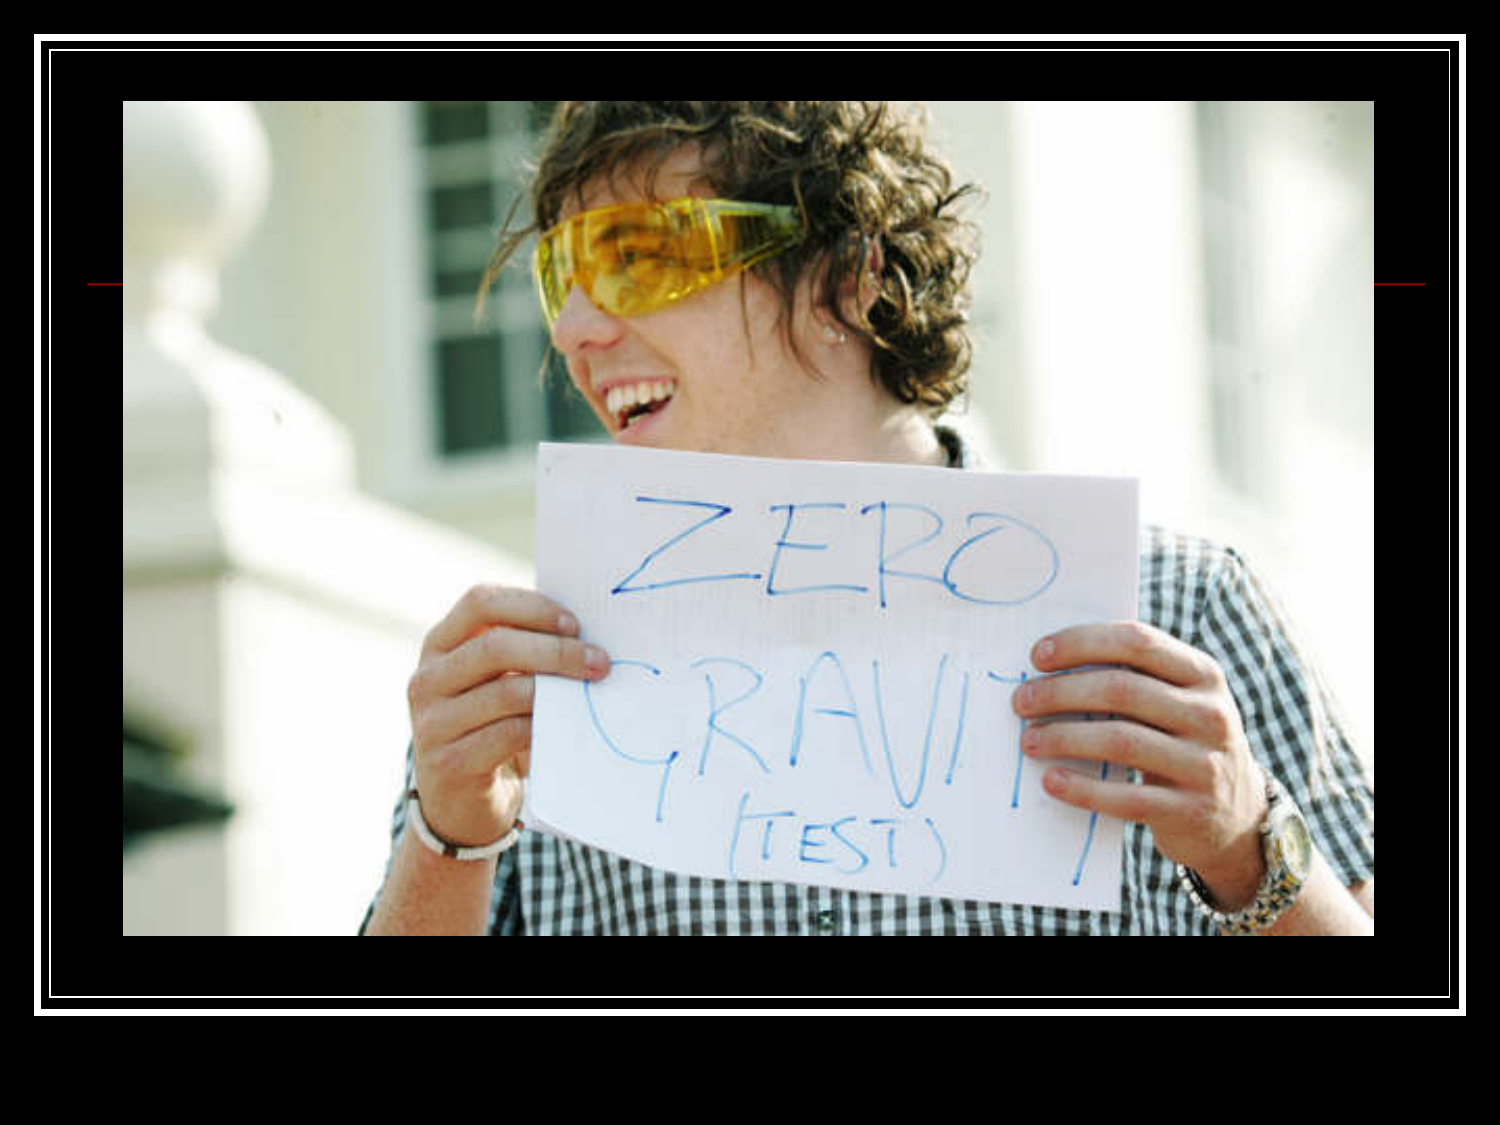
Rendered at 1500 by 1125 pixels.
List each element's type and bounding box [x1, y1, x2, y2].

picture [123, 101, 1374, 936]
